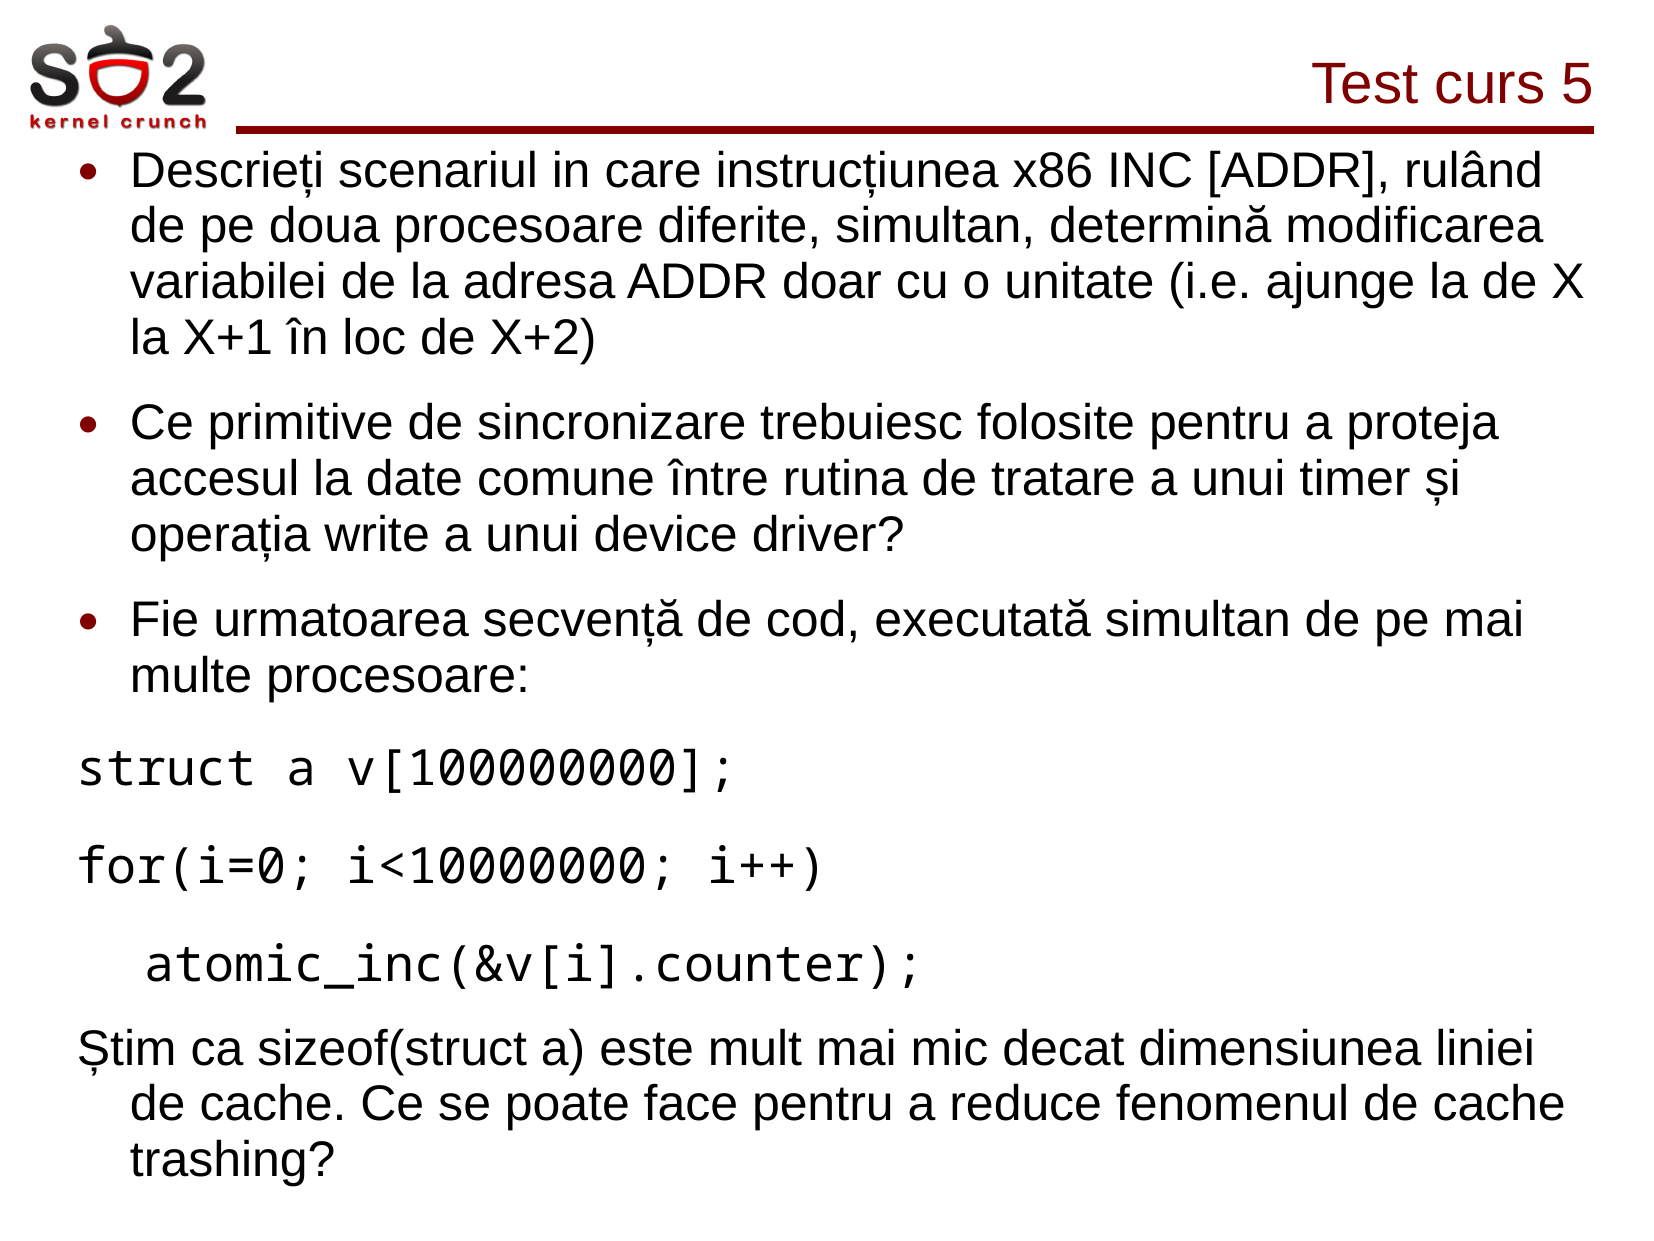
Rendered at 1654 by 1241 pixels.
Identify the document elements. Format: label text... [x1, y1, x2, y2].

picture [29, 23, 207, 130]
list Descrieți scenariul in care instrucțiunea x86 INC [ADDR], rulând de pe doua procesoare diferite, simultan, determină modificarea variabilei de la adresa ADDR doar cu o unitate (i.e. ajunge la de X la X+1 în loc de X+2) Ce primitive de sincronizare trebuiesc folosite pentru a proteja accesul la date comune între rutina de tratare a unui timer și operația write a unui device driver? Fie urmatoarea secvență de cod, executată simultan de pe mai multe procesoare: struct a v[100000000]; for(i=0; i<10000000; i++) atomic_inc(&v[i].counter); Știm ca sizeof(struct a) este mult mai mic decat dimensiunea liniei de cache. Ce se poate face pentru a reduce fenomenul de cache trashing? [59, 157, 1595, 1172]
title Test curs 5 [236, 51, 1595, 117]
